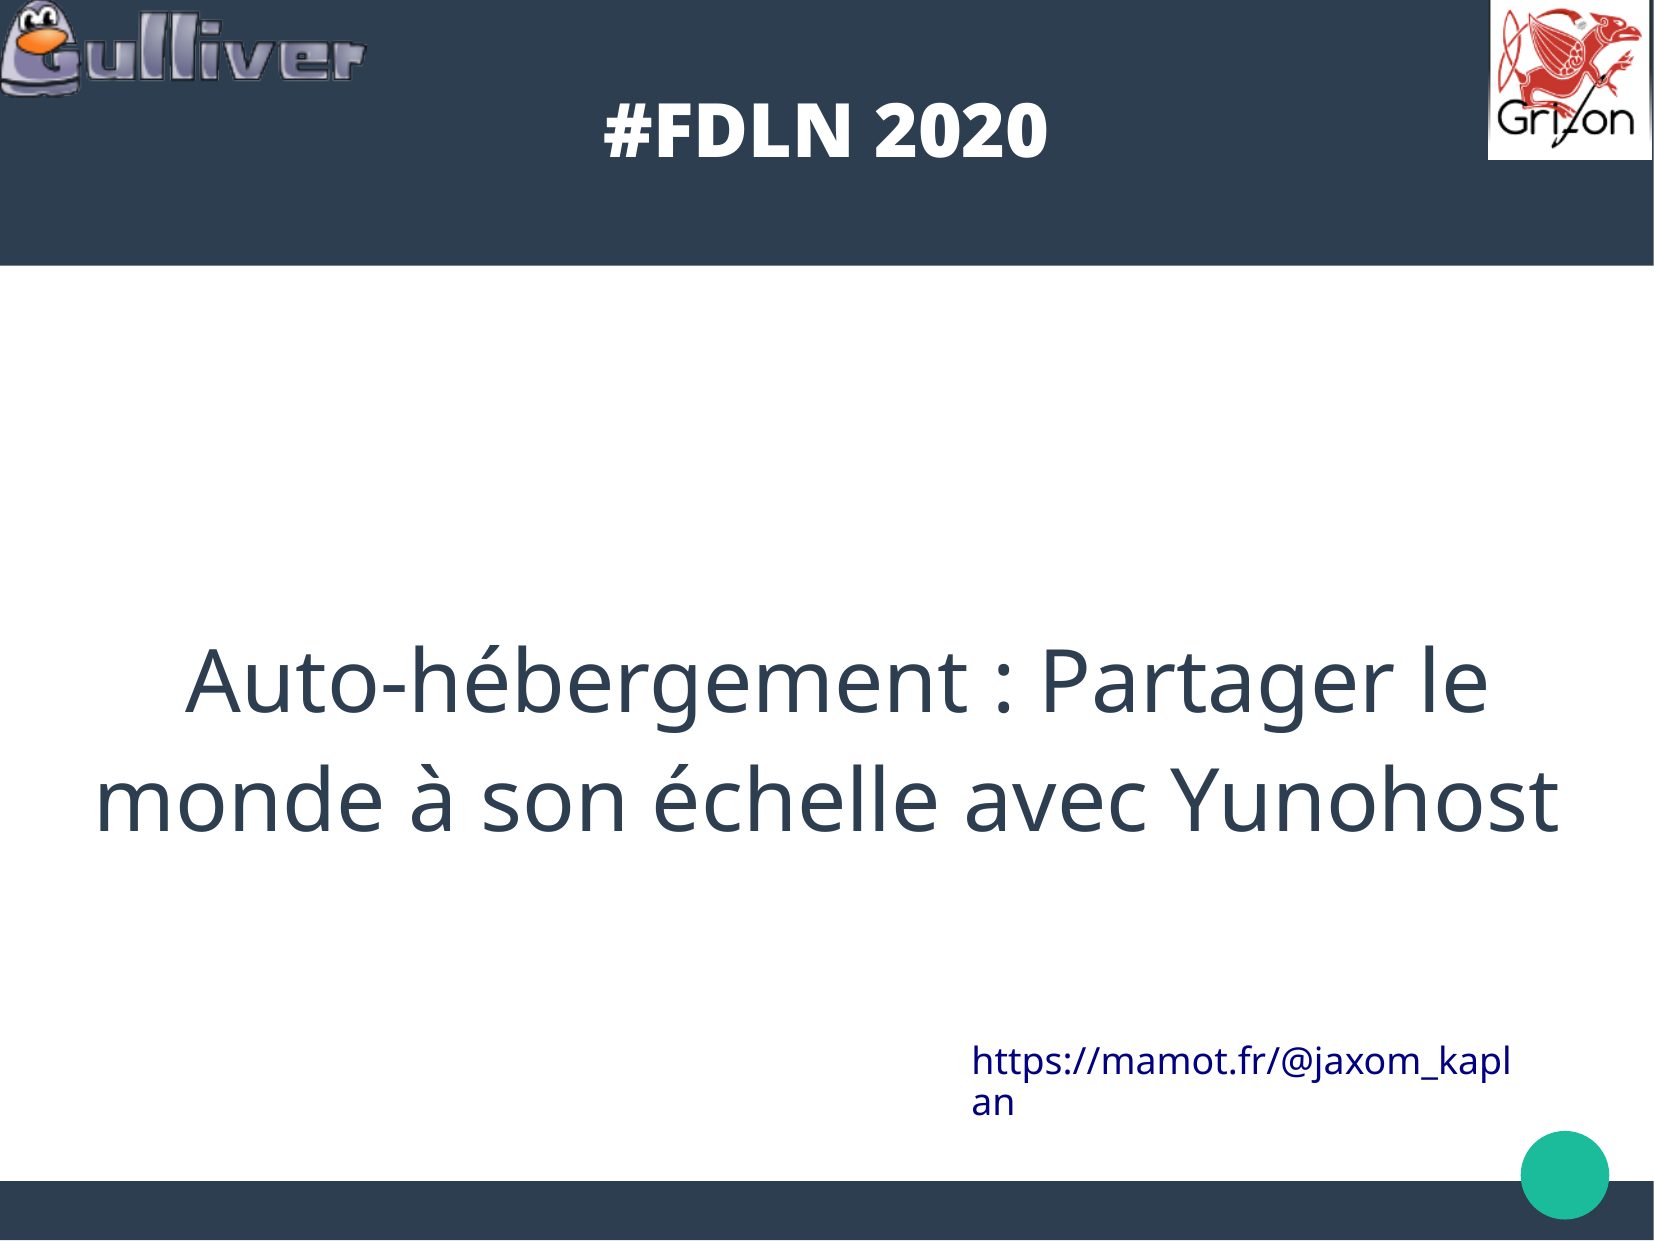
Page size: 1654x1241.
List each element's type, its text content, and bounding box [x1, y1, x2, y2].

picture [0, 0, 367, 98]
title #FDLN 2020 [59, 49, 1595, 207]
subtitle Auto-hébergement : Partager le monde à son échelle avec Yunohost [59, 324, 1595, 1152]
text_box https://mamot.fr/@jaxom_kaplan [956, 1027, 1536, 1137]
picture [1488, 0, 1652, 160]
